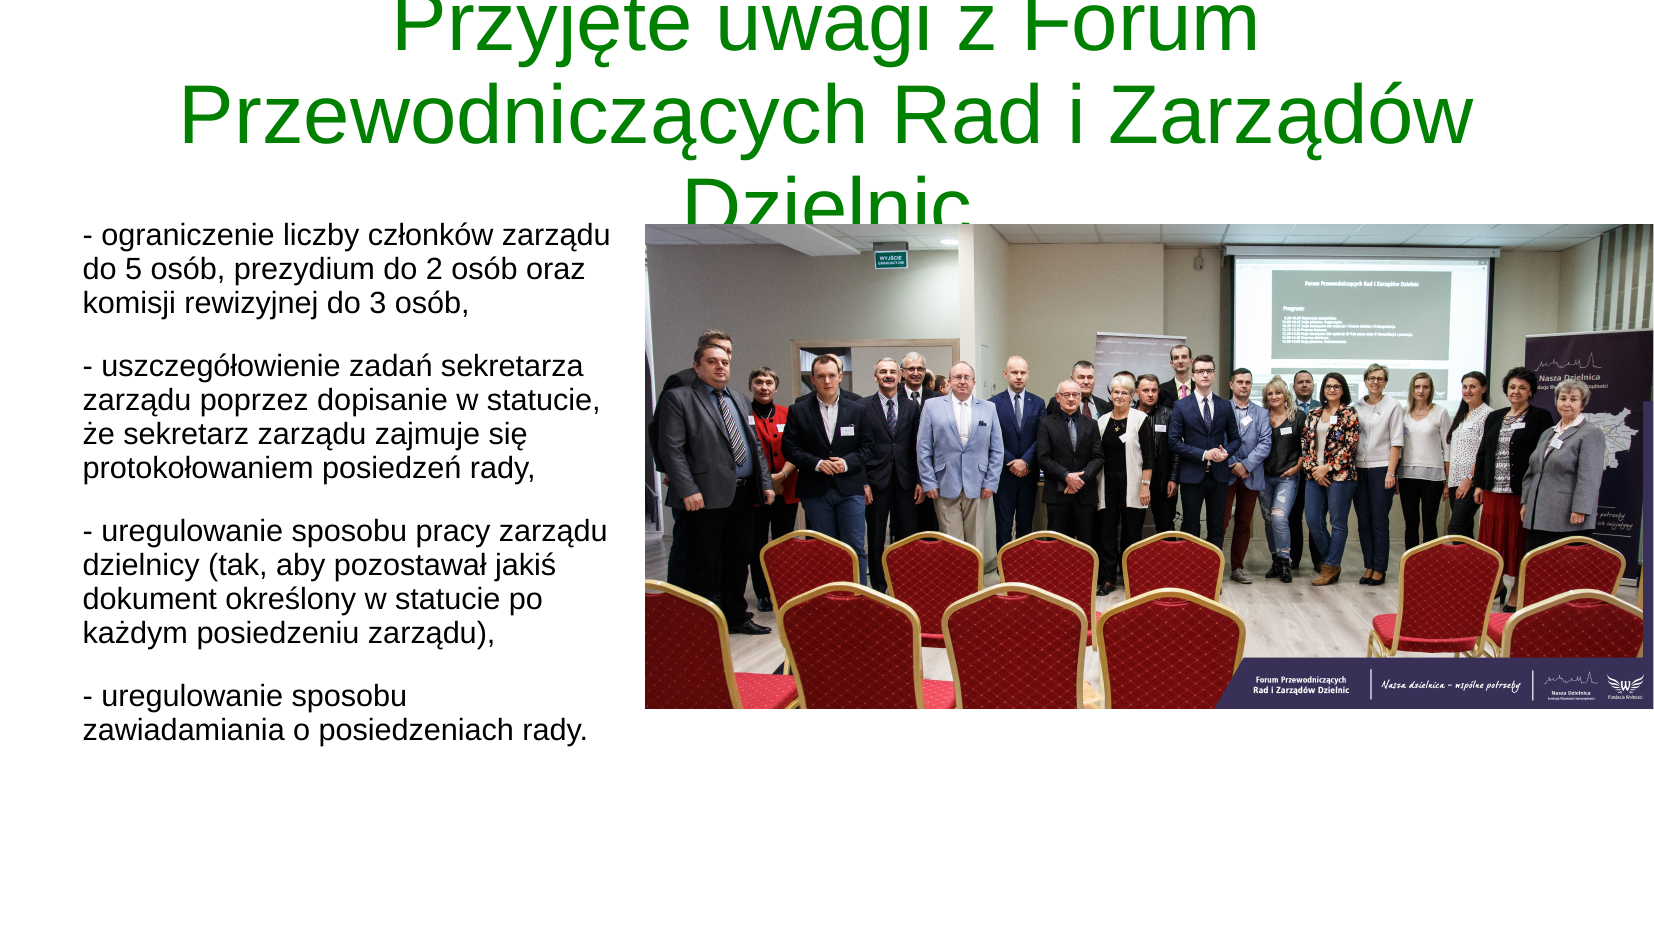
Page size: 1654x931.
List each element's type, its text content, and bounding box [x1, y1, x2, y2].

picture [645, 224, 1654, 709]
list - ograniczenie liczby członków zarządu do 5 osób, prezydium do 2 osób oraz komisji rewizyjnej do 3 osób, - uszczegółowienie zadań sekretarza zarządu poprzez dopisanie w statucie, że sekretarz zarządu zajmuje się protokołowaniem posiedzeń rady, - uregulowanie sposobu pracy zarządu dzielnicy (tak, aby pozostawał jakiś dokument określony w statucie po każdym posiedzeniu zarządu), - uregulowanie sposobu zawiadamiania o posiedzeniach rady. [82, 217, 616, 841]
title Przyjęte uwagi z Forum Przewodniczących Rad i Zarządów Dzielnic [82, 31, 1571, 199]
